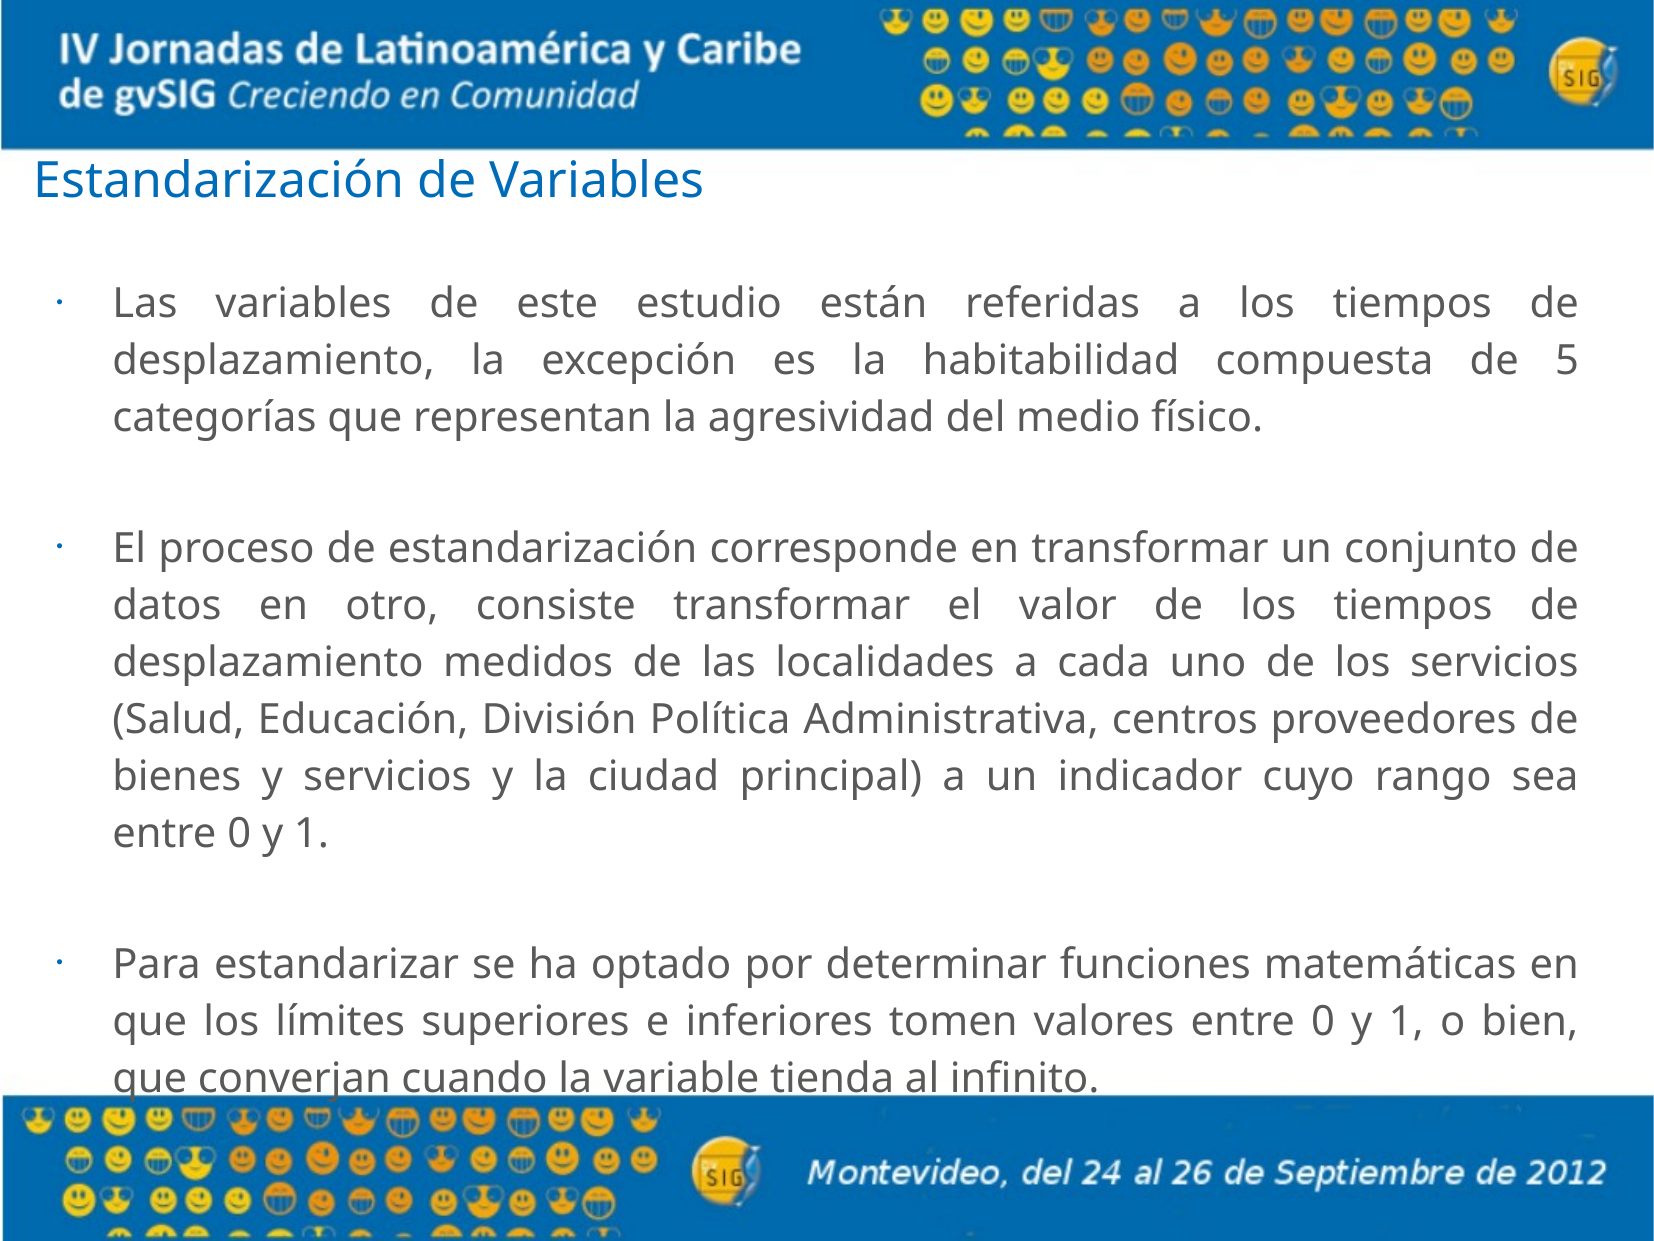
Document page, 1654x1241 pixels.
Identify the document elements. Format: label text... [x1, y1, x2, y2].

list Las variables de este estudio están referidas a los tiempos de desplazamiento, la excepción es la habitabilidad compuesta de 5 categorías que representan la agresividad del medio físico. El proceso de estandarización corresponde en transformar un conjunto de datos en otro, consiste transformar el valor de los tiempos de desplazamiento medidos de las localidades a cada uno de los servicios (Salud, Educación, División Política Administrativa, centros proveedores de bienes y servicios y la ciudad principal) a un indicador cuyo rango sea entre 0 y 1. Para estandarizar se ha optado por determinar funciones matemáticas en que los límites superiores e inferiores tomen valores entre 0 y 1, o bien, que converjan cuando la variable tienda al infinito. [41, 265, 1595, 1063]
picture [0, 0, 1654, 1241]
title Estandarización de Variables [19, 118, 1359, 306]
